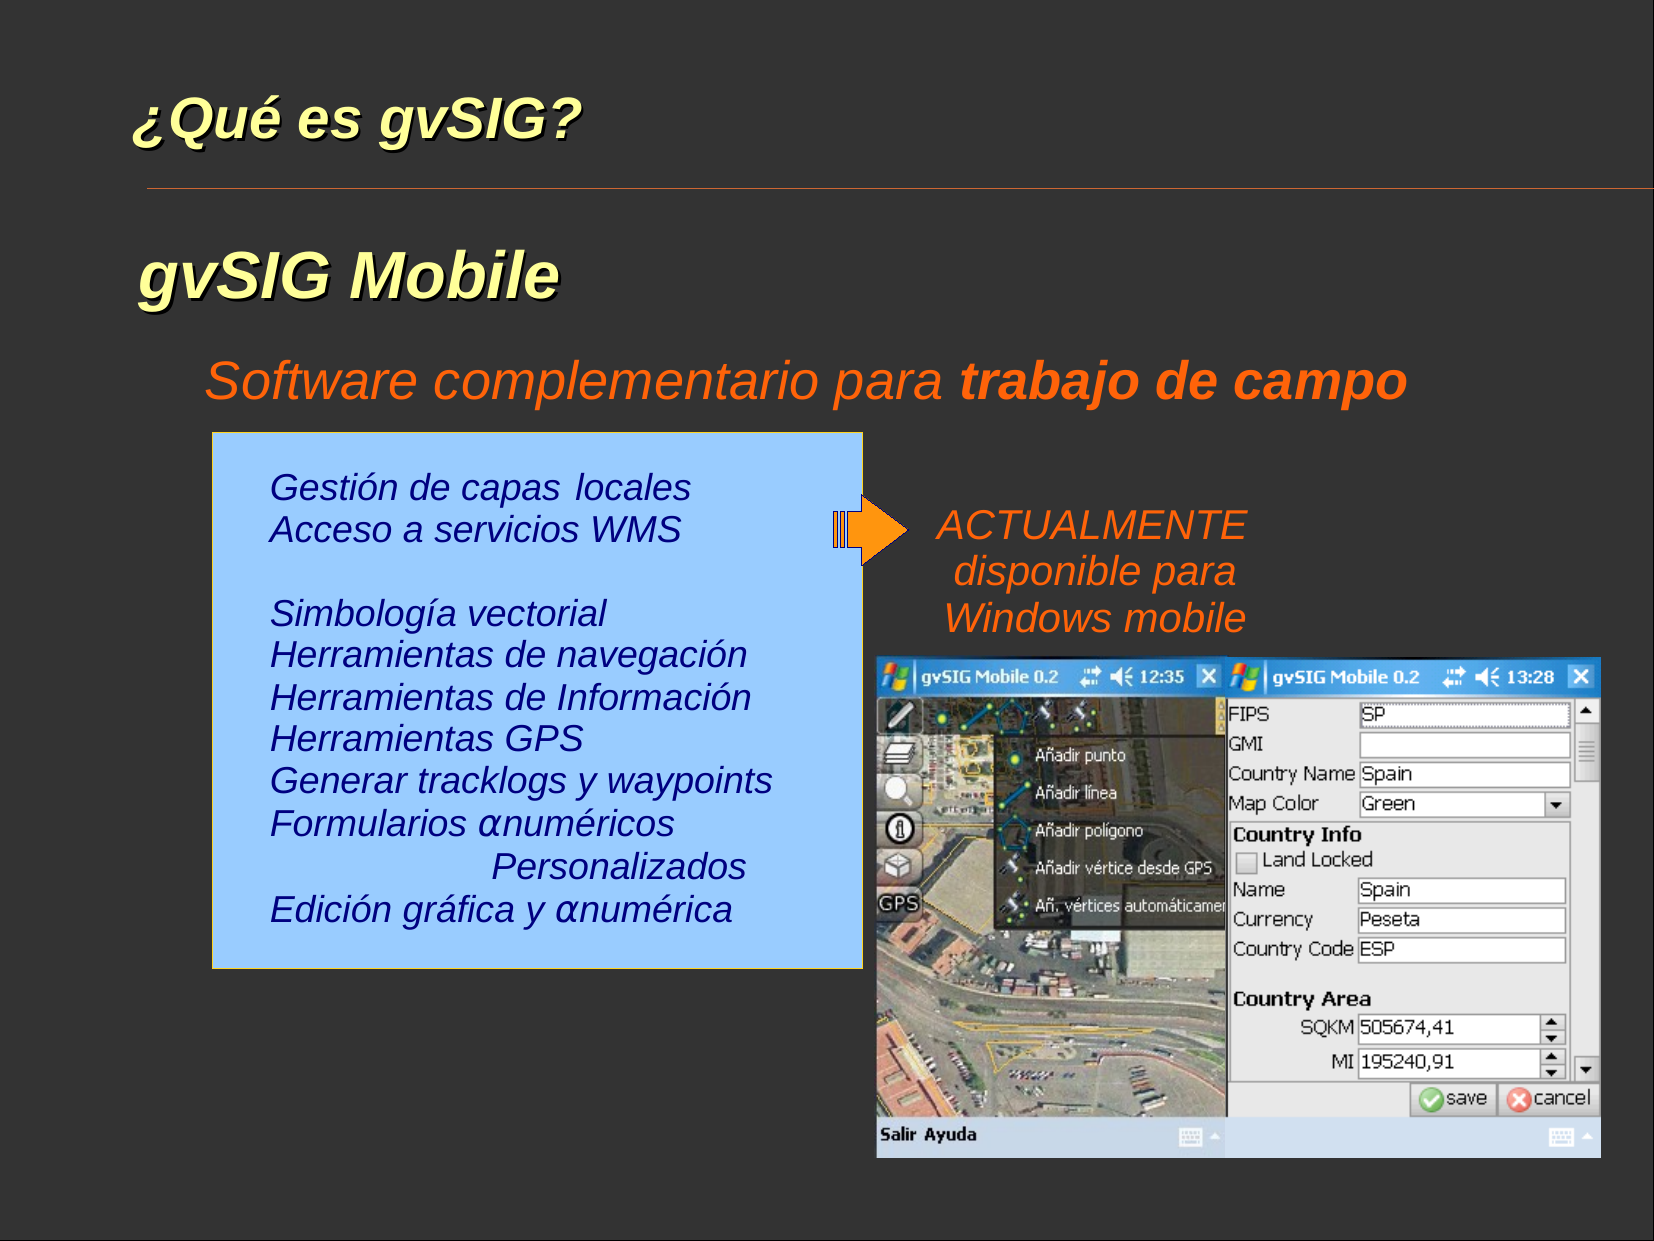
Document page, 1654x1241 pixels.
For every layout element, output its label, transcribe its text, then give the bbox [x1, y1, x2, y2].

text_box ACTUALMENTE disponible para Windows mobile [938, 502, 1252, 640]
text_box [0, 0, 1654, 1241]
text_box Software complementario para trabajo de campo [206, 352, 1424, 410]
text_box gvSIG Mobile [124, 230, 686, 320]
text_box ¿Qué es gvSIG? [118, 78, 975, 169]
picture [874, 655, 1601, 1158]
text_box Gestión de capas locales Acceso a servicios WMS Simbología vectorial Herramientas de navegación Herramientas de Información Herramientas GPS Generar tracklogs y waypoints Formularios αnuméricos Personalizados Edición gráfica y αnumérica [254, 458, 821, 1028]
